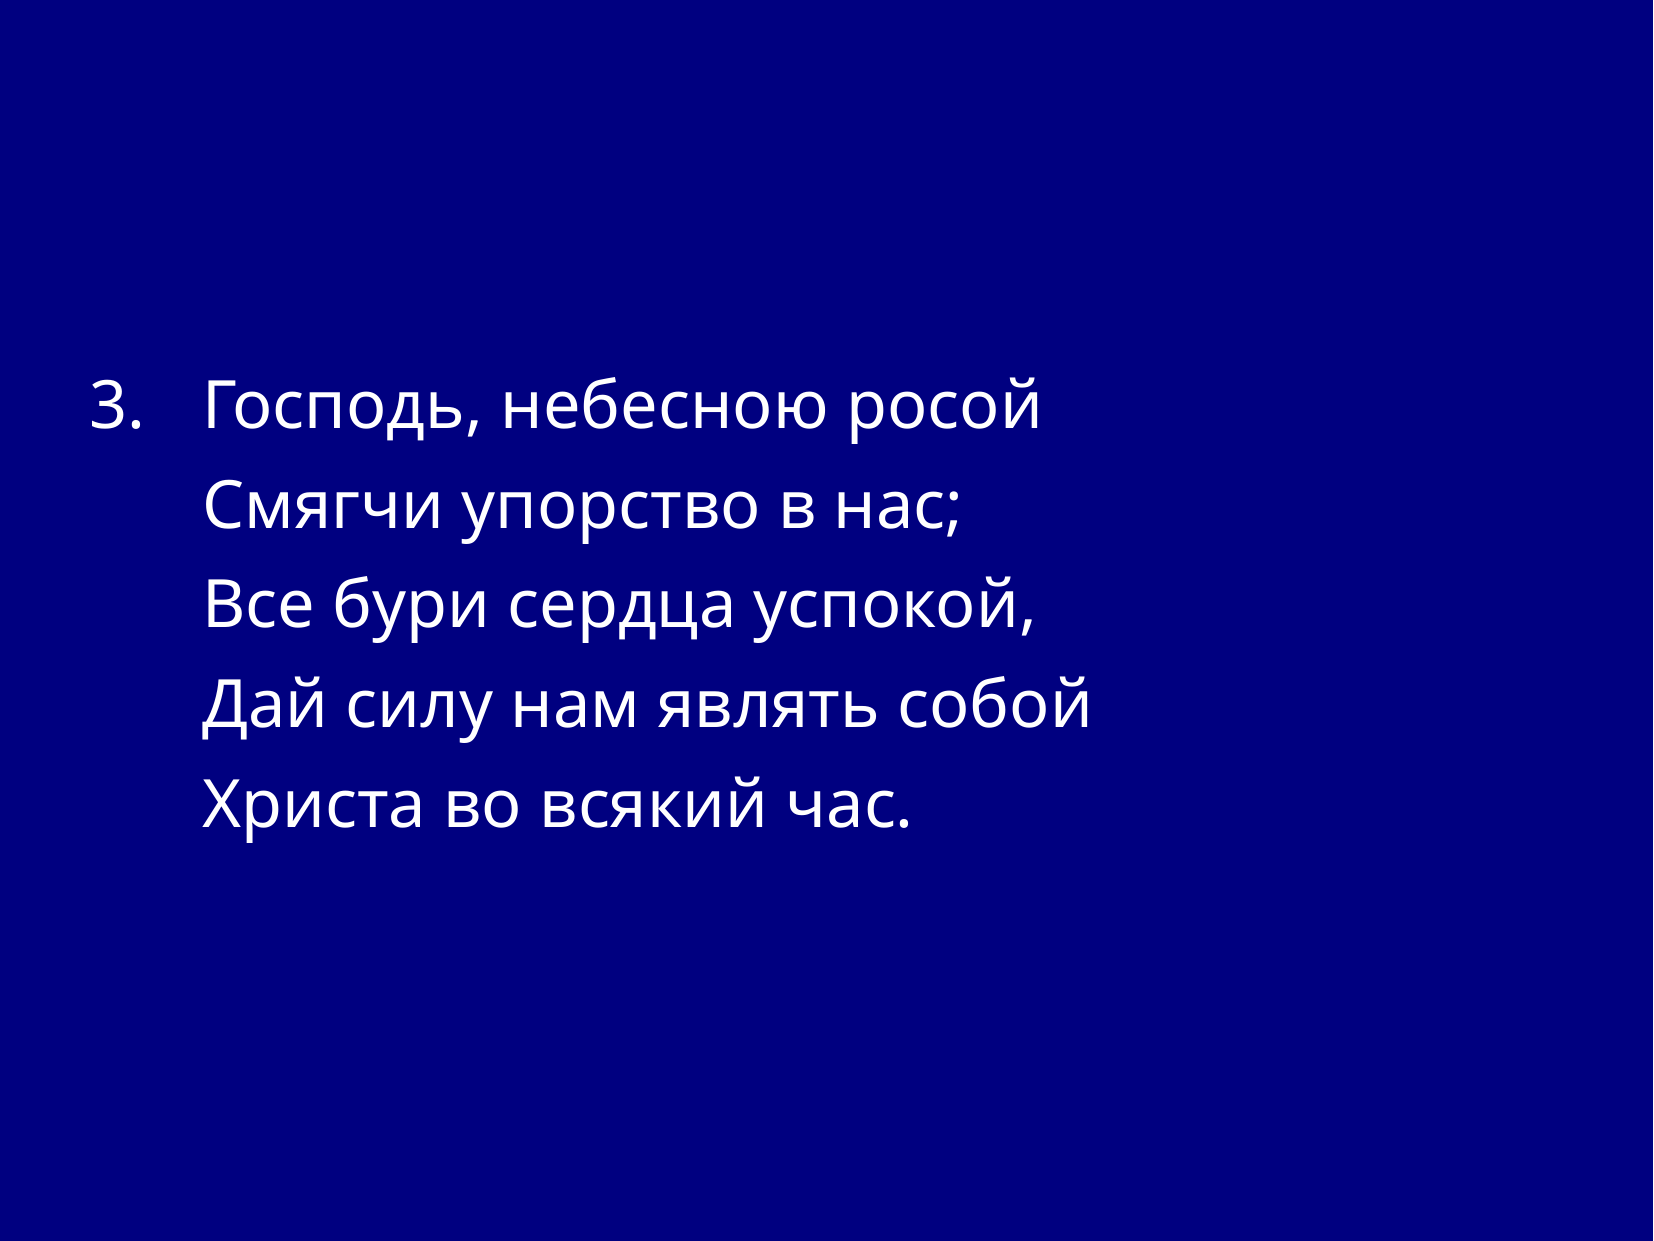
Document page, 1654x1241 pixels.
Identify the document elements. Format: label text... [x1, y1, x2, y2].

text_box 3. Господь, небесною росой Смягчи упорство в нас; Все бури сердца успокой, Дай силу нам являть собой Христа во всякий час. [75, 150, 1576, 1163]
